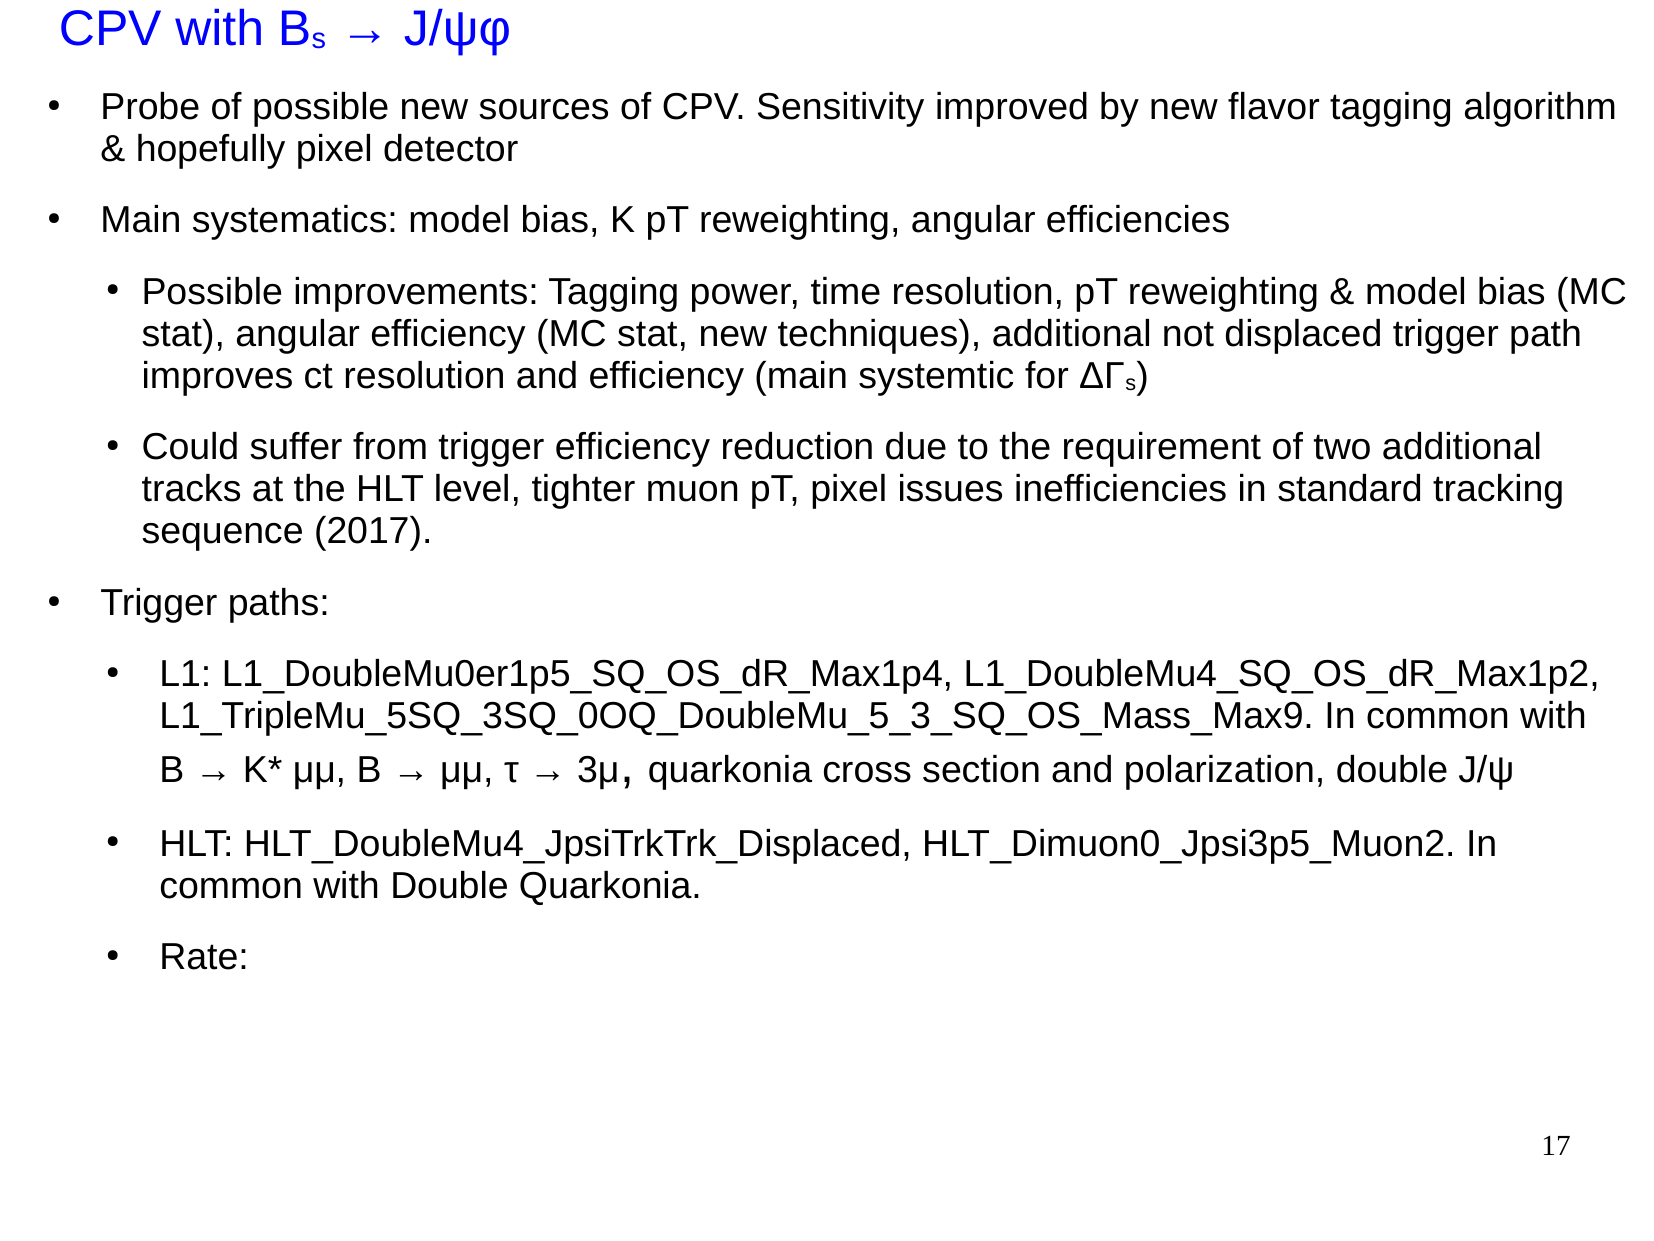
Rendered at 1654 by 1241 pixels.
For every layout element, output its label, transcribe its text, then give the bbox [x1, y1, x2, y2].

list CPV with Bs → J/ψφ Probe of possible new sources of CPV. Sensitivity improved by new flavor tagging algorithm & hopefully pixel detector Main systematics: model bias, K pT reweighting, angular efficiencies Possible improvements: Tagging power, time resolution, pT reweighting & model bias (MC stat), angular efficiency (MC stat, new techniques), additional not displaced trigger path improves ct resolution and efficiency (main systemtic for ΔΓs) Could suffer from trigger efficiency reduction due to the requirement of two additional tracks at the HLT level, tighter muon pT, pixel issues inefficiencies in standard tracking sequence (2017). Trigger paths: L1: L1_DoubleMu0er1p5_SQ_OS_dR_Max1p4, L1_DoubleMu4_SQ_OS_dR_Max1p2, L1_TripleMu_5SQ_3SQ_0OQ_DoubleMu_5_3_SQ_OS_Mass_Max9. In common with B → K* μμ, B → μμ, τ → 3μ, quarkonia cross section and polarization, double J/ψ HLT: HLT_DoubleMu4_JpsiTrkTrk_Displaced, HLT_Dimuon0_Jpsi3p5_Muon2. In common with Double Quarkonia. Rate: [0, 0, 1642, 1241]
